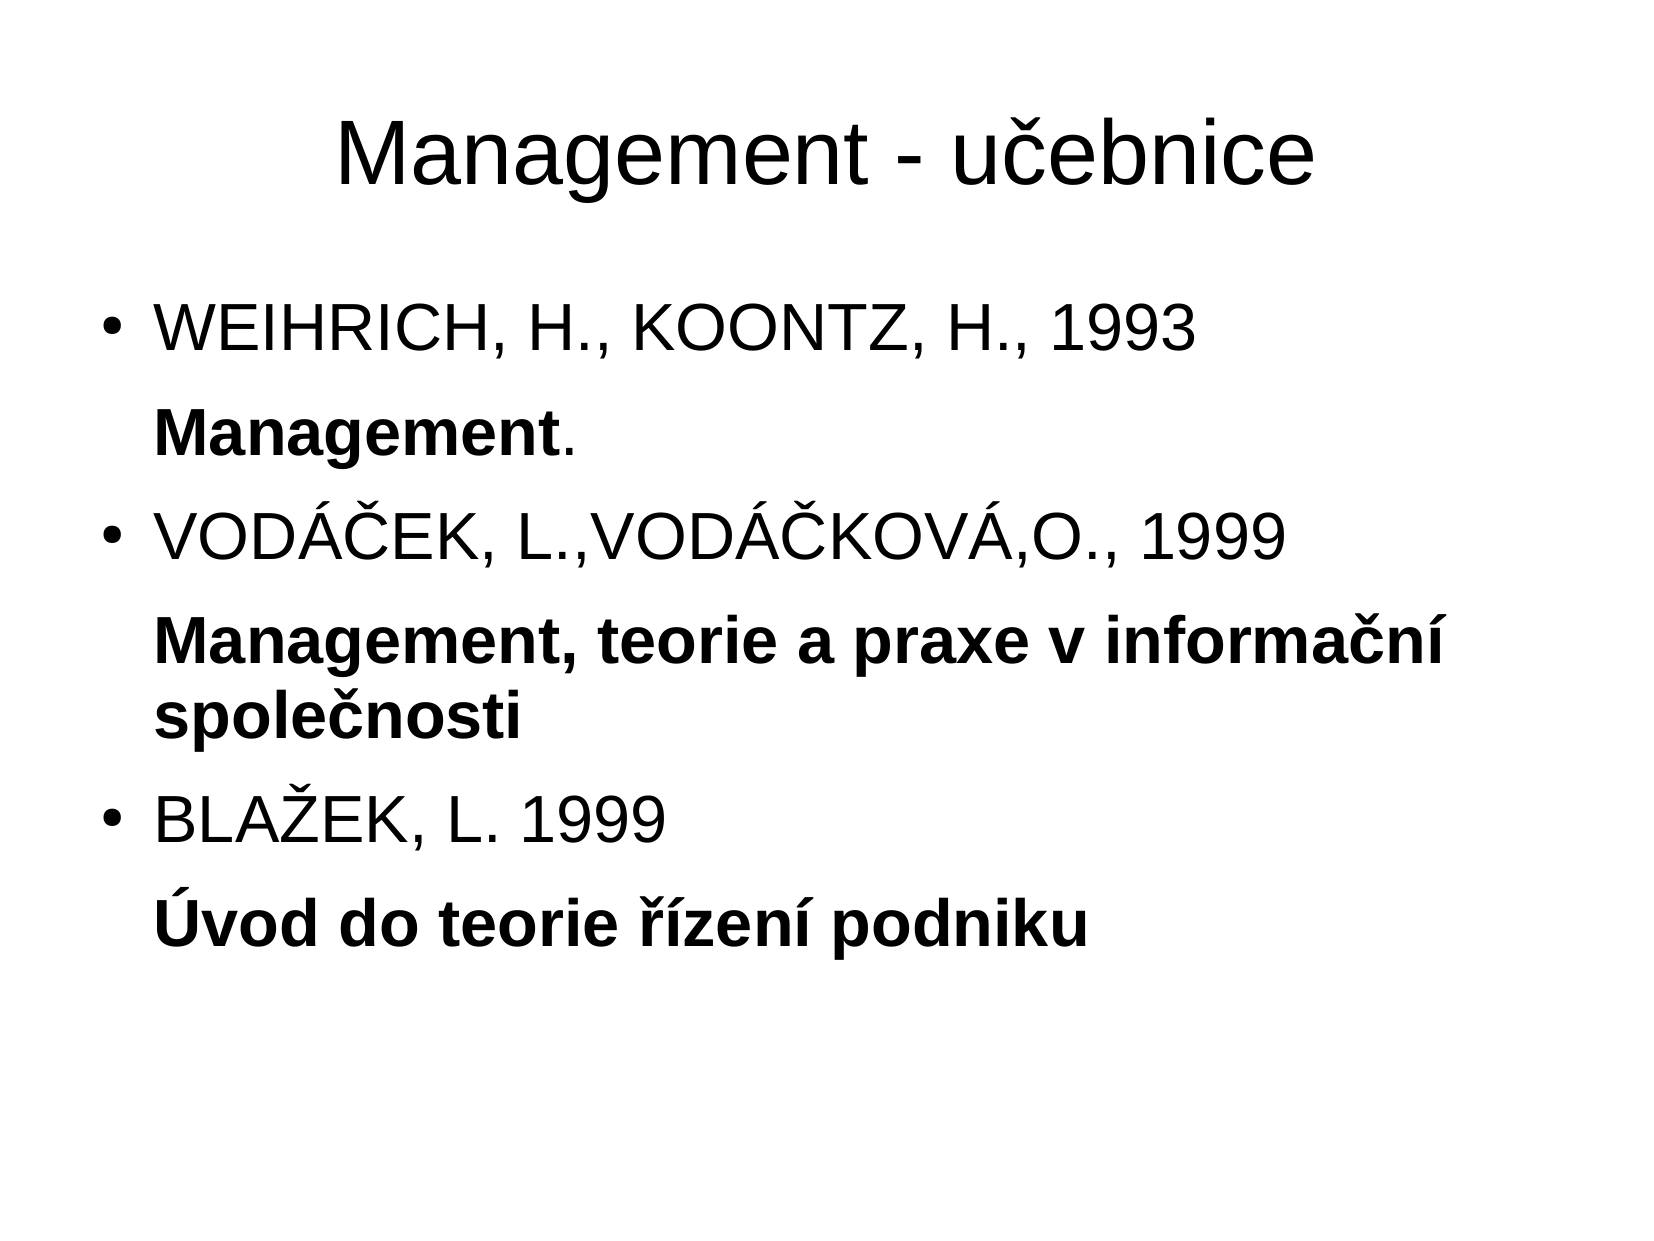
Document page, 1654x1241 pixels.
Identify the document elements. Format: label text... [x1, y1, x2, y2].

title Management - učebnice [82, 49, 1571, 257]
list WEIHRICH, H., KOONTZ, H., 1993 Management. VODÁČEK, L.,VODÁČKOVÁ,O., 1999 Management, teorie a praxe v informační společnosti BLAŽEK, L. 1999 Úvod do teorie řízení podniku [82, 290, 1571, 1010]
